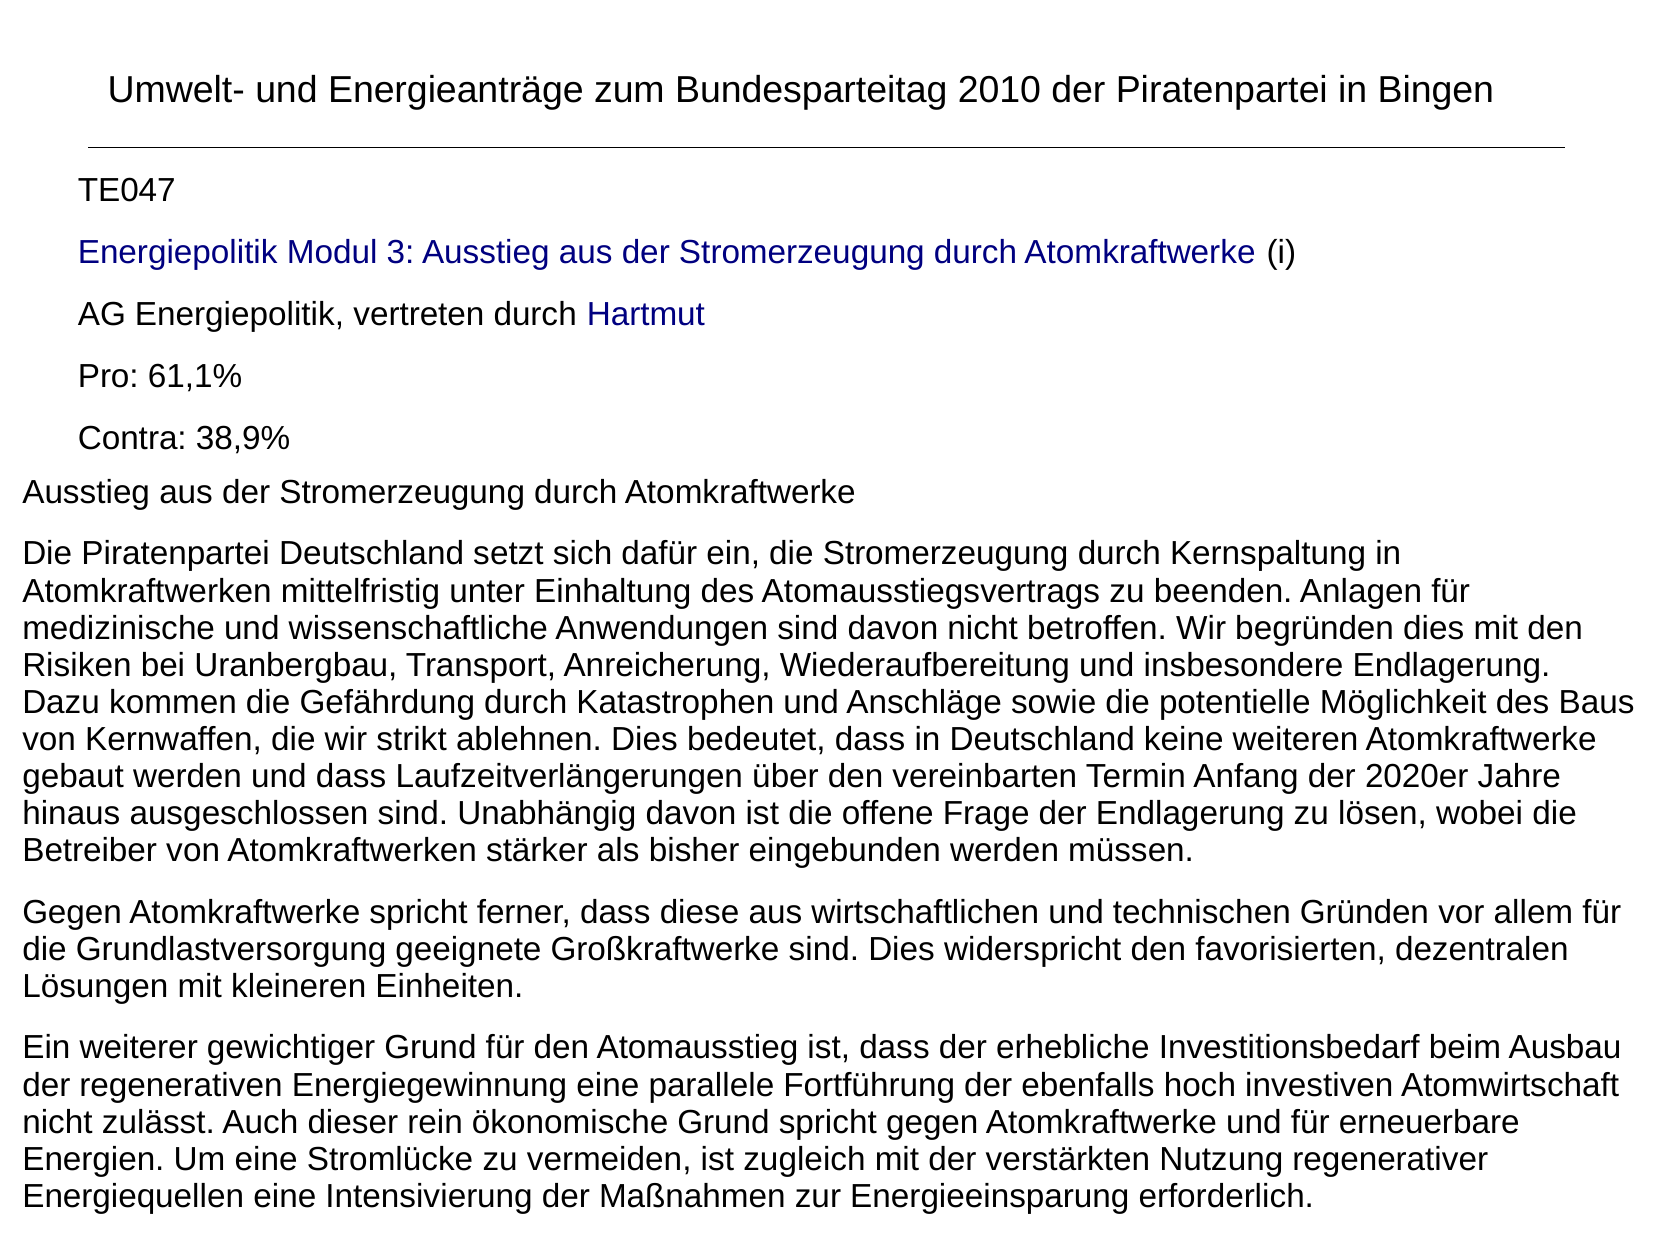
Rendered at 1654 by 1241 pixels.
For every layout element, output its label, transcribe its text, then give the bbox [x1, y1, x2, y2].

text_box Ausstieg aus der Stromerzeugung durch Atomkraftwerke Die Piratenpartei Deutschland setzt sich dafür ein, die Stromerzeugung durch Kernspaltung in Atomkraftwerken mittelfristig unter Einhaltung des Atomausstiegsvertrags zu beenden. Anlagen für medizinische und wissenschaftliche Anwendungen sind davon nicht betroffen. Wir begründen dies mit den Risiken bei Uranbergbau, Transport, Anreicherung, Wiederaufbereitung und insbesondere Endlagerung. Dazu kommen die Gefährdung durch Katastrophen und Anschläge sowie die potentielle Möglichkeit des Baus von Kernwaffen, die wir strikt ablehnen. Dies bedeutet, dass in Deutschland keine weiteren Atomkraftwerke gebaut werden und dass Laufzeitverlängerungen über den vereinbarten Termin Anfang der 2020er Jahre hinaus ausgeschlossen sind. Unabhängig davon ist die offene Frage der Endlagerung zu lösen, wobei die Betreiber von Atomkraftwerken stärker als bisher eingebunden werden müssen. Gegen Atomkraftwerke spricht ferner, dass diese aus wirtschaftlichen und technischen Gründen vor allem für die Grundlastversorgung geeignete Großkraftwerke sind. Dies widerspricht den favorisierten, dezentralen Lösungen mit kleineren Einheiten. Ein weiterer gewichtiger Grund für den Atomausstieg ist, dass der erhebliche Investitionsbedarf beim Ausbau der regenerativen Energiegewinnung eine parallele Fortführung der ebenfalls hoch investiven Atomwirtschaft nicht zulässt. Auch dieser rein ökonomische Grund spricht gegen Atomkraftwerke und für erneuerbare Energien. Um eine Stromlücke zu vermeiden, ist zugleich mit der verstärkten Nutzung regenerativer Energiequellen eine Intensivierung der Maßnahmen zur Energieeinsparung erforderlich. [7, 465, 1654, 1241]
text_box TE047 Energiepolitik Modul 3: Ausstieg aus der Stromerzeugung durch Atomkraftwerke (i) AG Energiepolitik, vertreten durch Hartmut Pro: 61,1% Contra: 38,9% [63, 164, 1477, 512]
